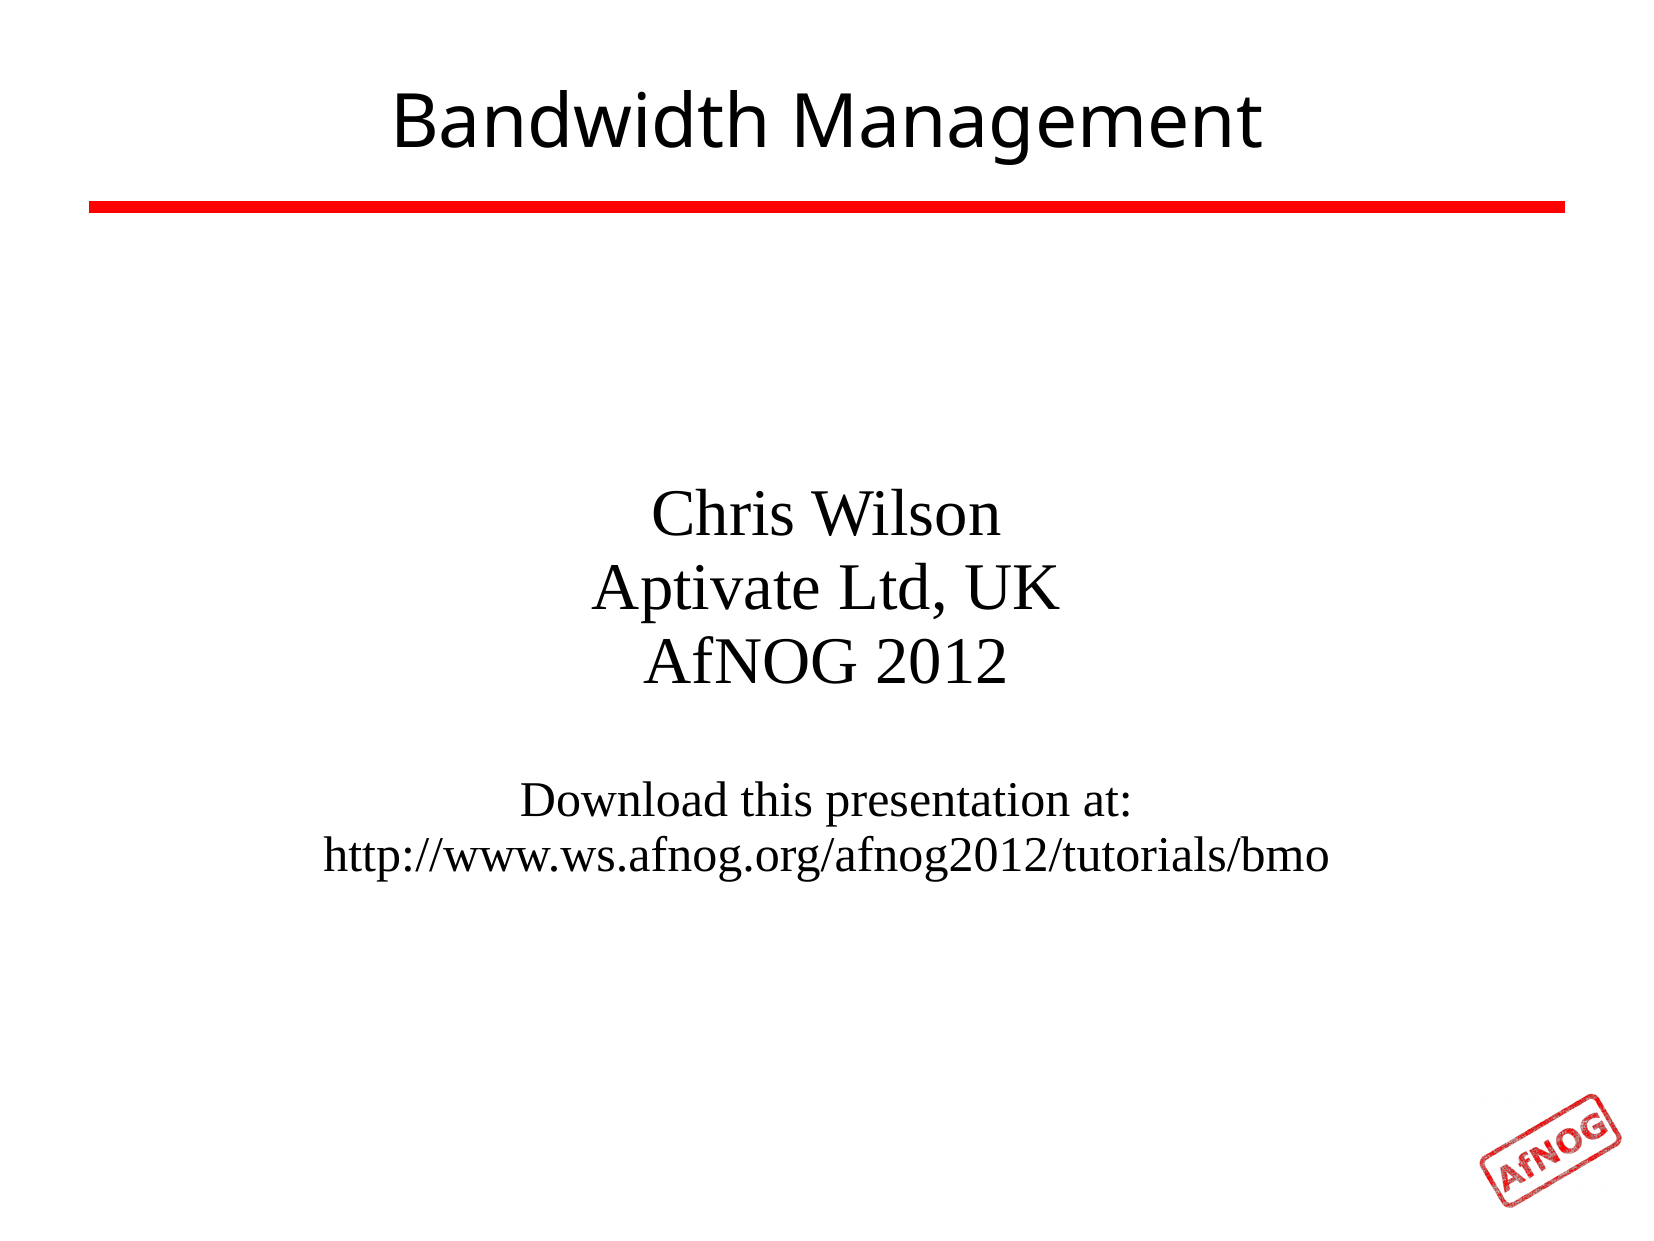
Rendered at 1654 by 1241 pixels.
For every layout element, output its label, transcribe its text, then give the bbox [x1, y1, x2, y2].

title Bandwidth Management [82, 29, 1571, 207]
picture [1476, 1090, 1625, 1211]
subtitle Chris Wilson Aptivate Ltd, UK AfNOG 2012 Download this presentation at: http://www.ws.afnog.org/afnog2012/tutorials/bmo [82, 236, 1571, 1123]
